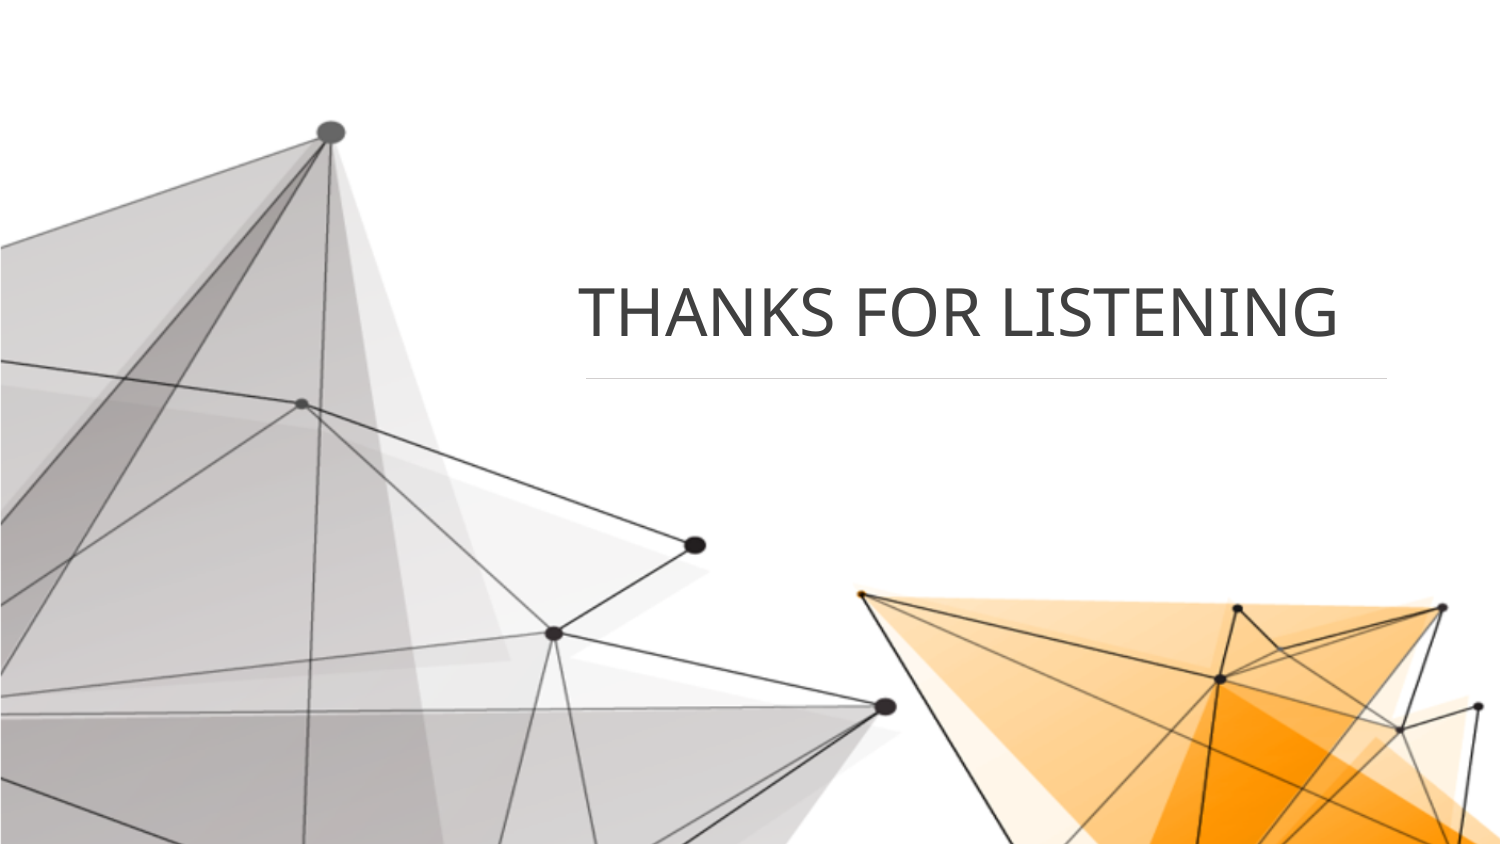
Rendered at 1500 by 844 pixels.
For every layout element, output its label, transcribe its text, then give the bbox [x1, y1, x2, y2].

text_box THANKS FOR LISTENING [563, 262, 1392, 359]
picture [0, 91, 1500, 844]
